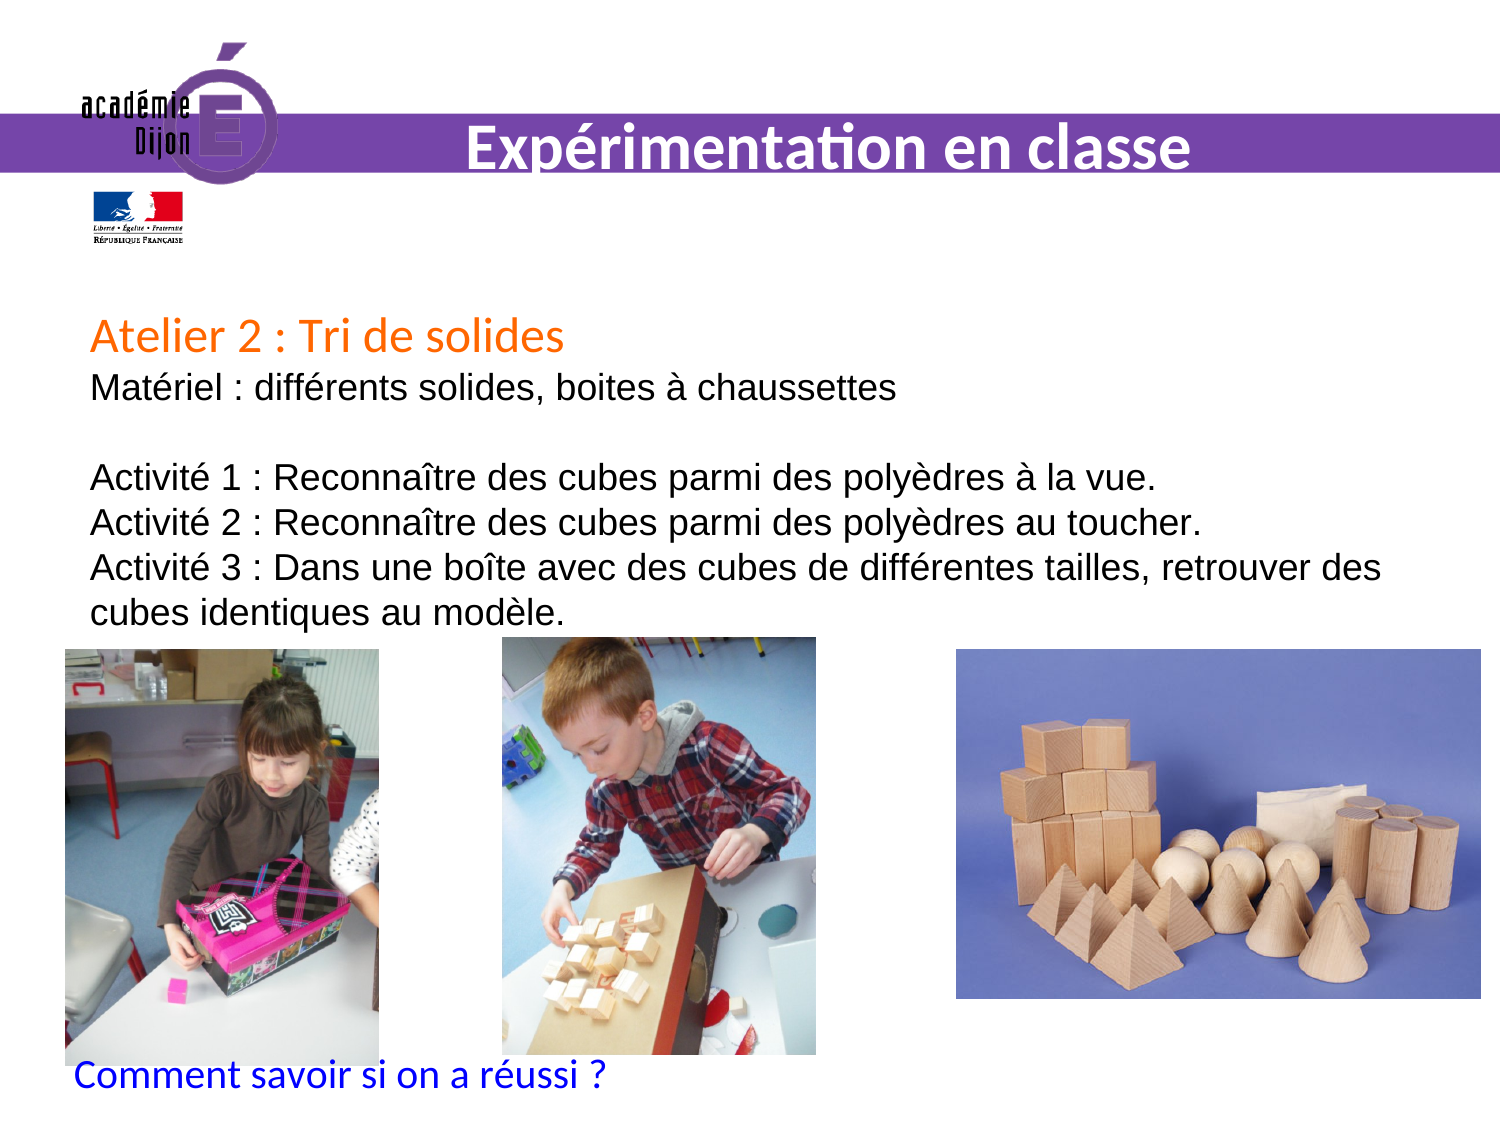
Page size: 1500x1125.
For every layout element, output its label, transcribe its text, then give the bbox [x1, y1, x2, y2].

text_box Expérimentation en classe [188, 41, 1223, 245]
picture [502, 637, 816, 1039]
picture [65, 649, 379, 1039]
picture [956, 649, 1481, 999]
text_box Atelier 2 : Tri de solides Matériel : différents solides, boites à chaussettes Activité 1 : Reconnaître des cubes parmi des polyèdres à la vue. Activité 2 : Reconnaître des cubes parmi des polyèdres au toucher. Activité 3 : Dans une boîte avec des cubes de différentes tailles, retrouver des cubes identiques au modèle. [74, 295, 1441, 596]
picture [82, 42, 188, 244]
text_box Comment savoir si on a réussi ? [59, 1039, 1441, 1105]
